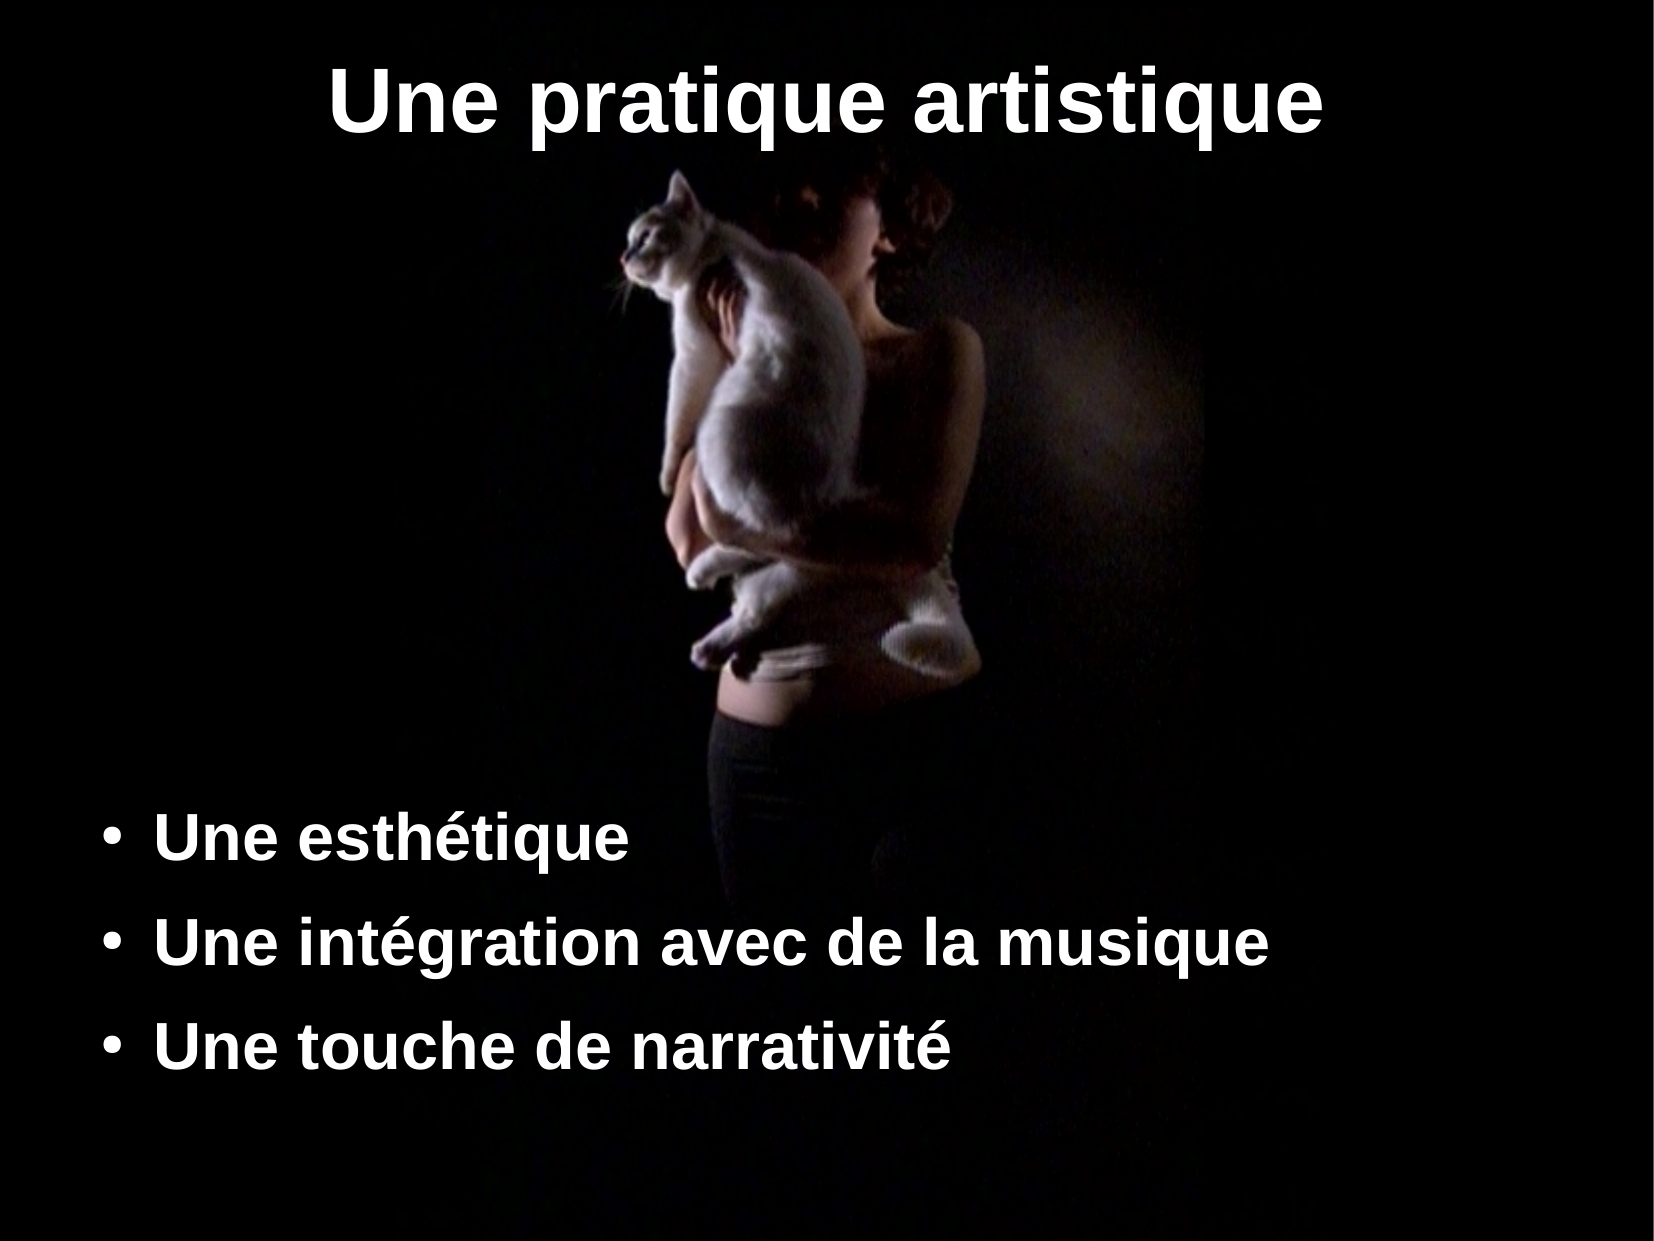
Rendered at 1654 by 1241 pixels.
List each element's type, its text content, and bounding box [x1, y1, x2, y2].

picture [0, 0, 1654, 1241]
list Une esthétique Une intégration avec de la musique Une touche de narrativité [82, 800, 1571, 1191]
title Une pratique artistique [82, 1, 1571, 200]
